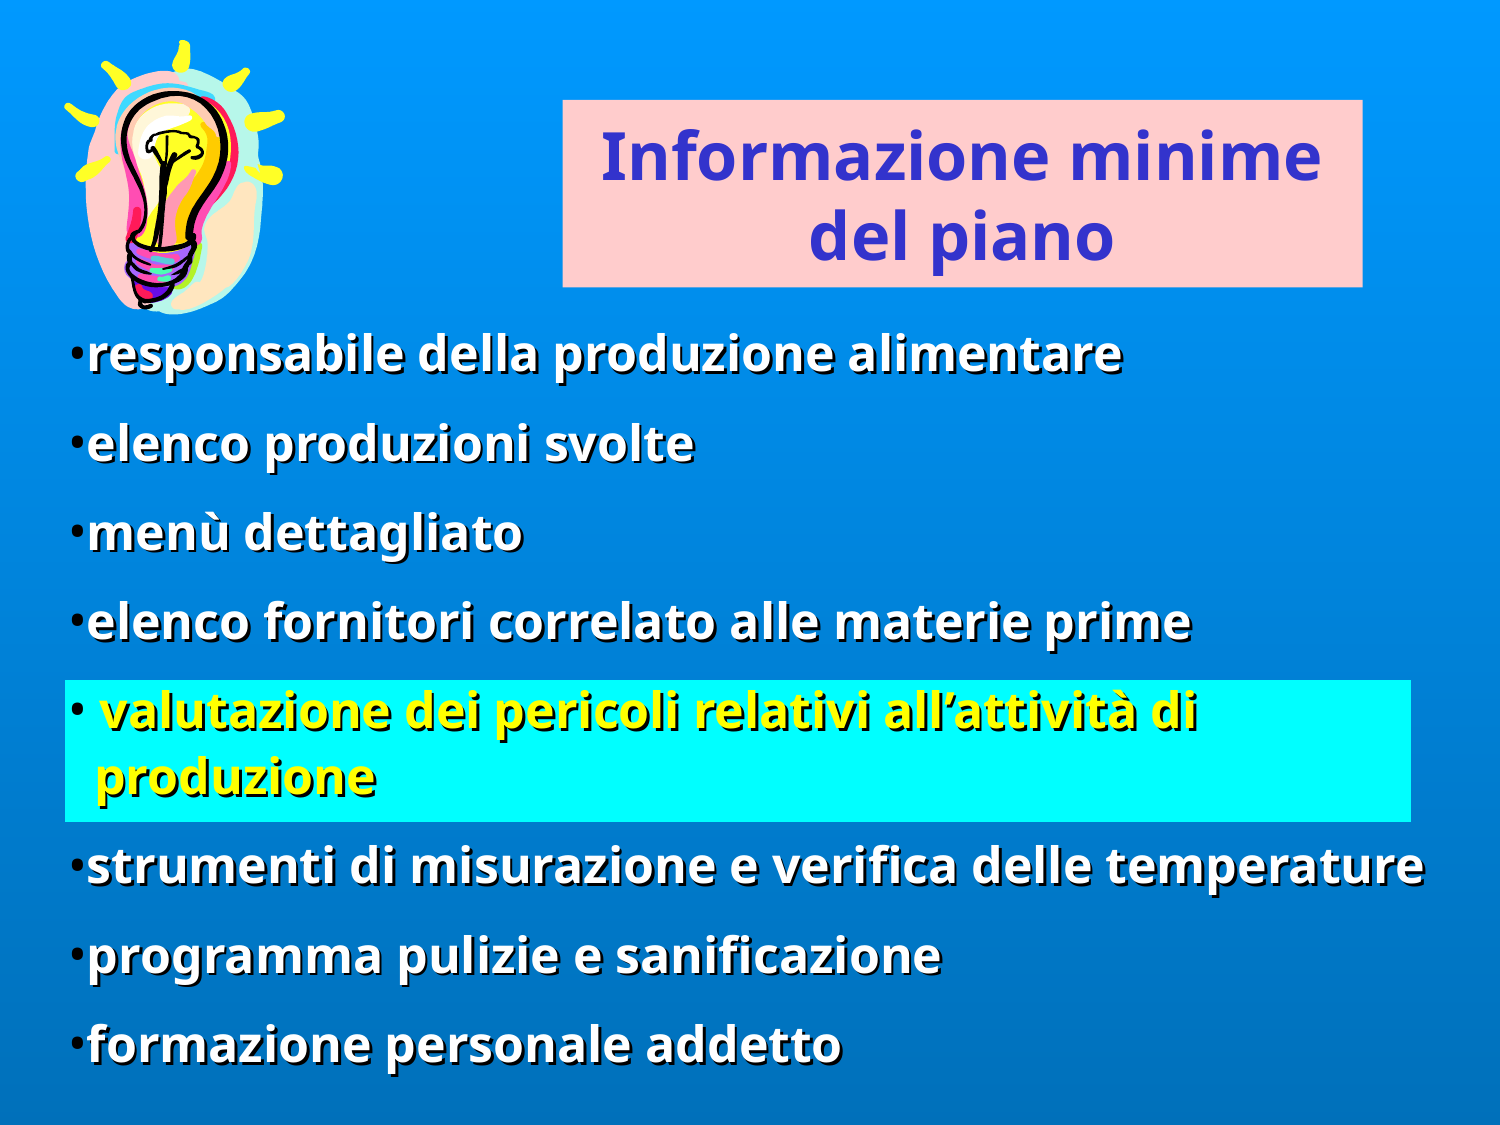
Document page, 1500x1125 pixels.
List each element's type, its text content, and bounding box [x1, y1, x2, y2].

picture [62, 37, 288, 317]
title Informazione minime del piano [562, 99, 1363, 288]
text_box responsabile della produzione alimentare elenco produzioni svolte menù dettagliato elenco fornitori correlato alle materie prime valutazione dei pericoli relativi all’attività di produzione strumenti di misurazione e verifica delle temperature programma pulizie e sanificazione formazione personale addetto [53, 314, 1451, 1085]
